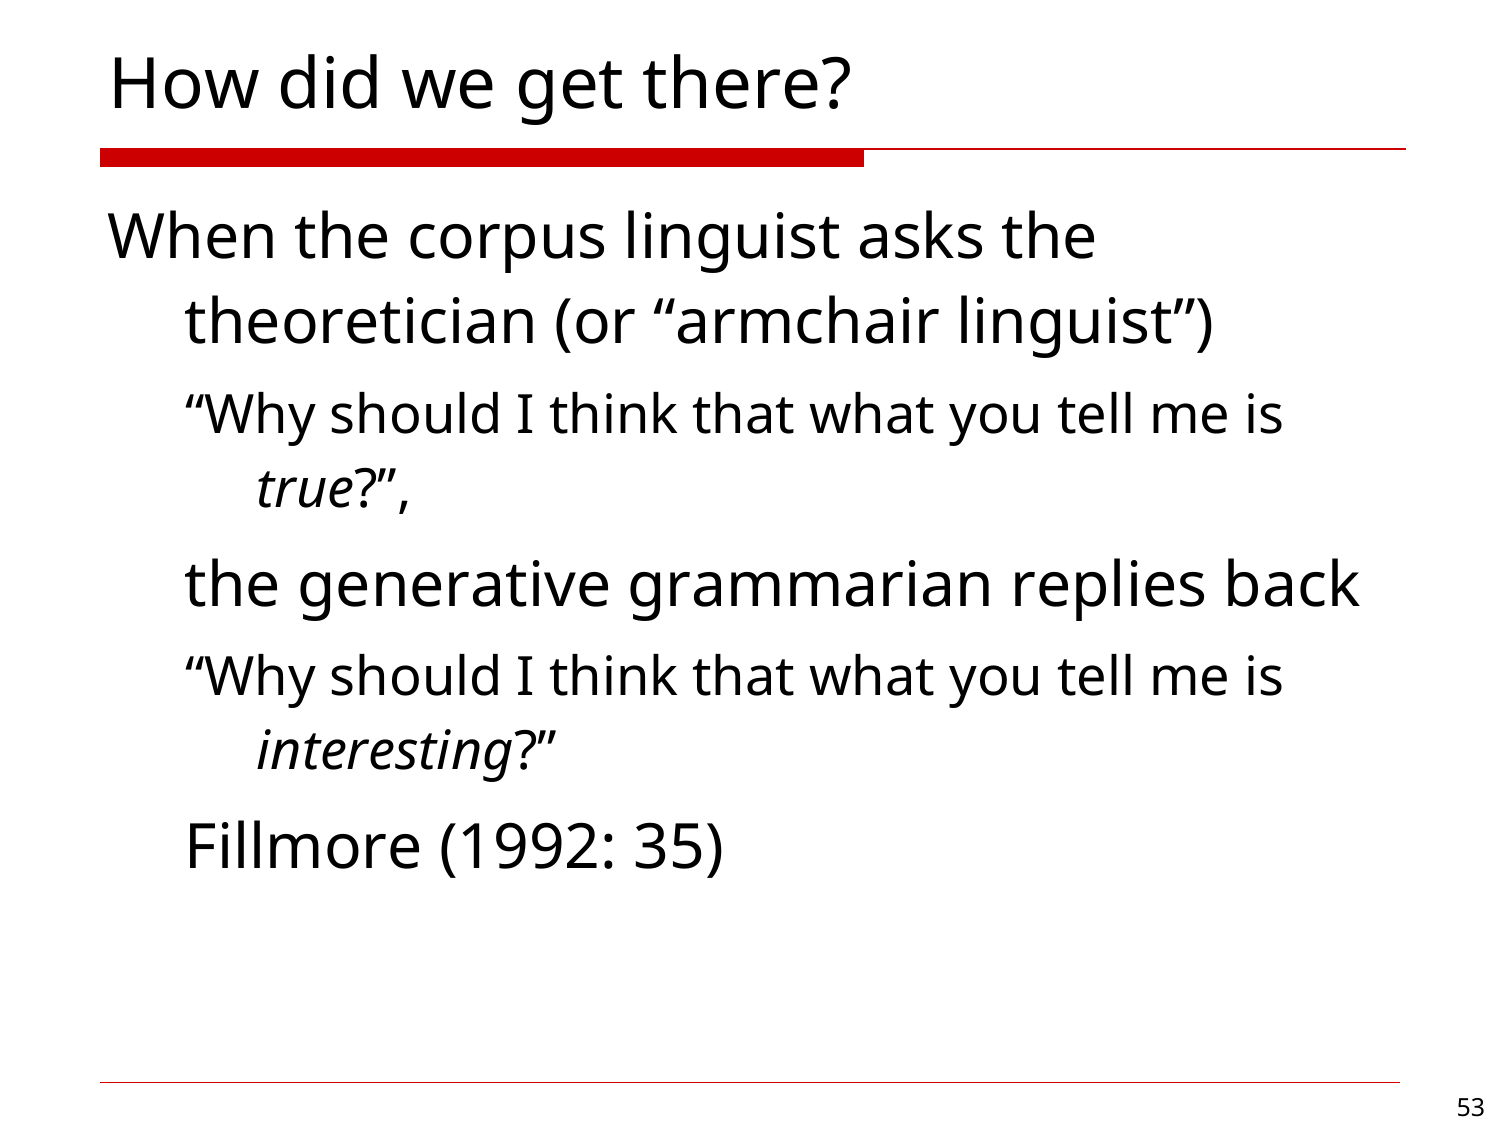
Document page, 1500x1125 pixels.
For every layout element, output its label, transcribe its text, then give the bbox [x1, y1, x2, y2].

list When the corpus linguist asks the theoretician (or “armchair linguist”) “Why should I think that what you tell me is true?”, the generative grammarian replies back “Why should I think that what you tell me is interesting?” Fillmore (1992: 35) [92, 184, 1406, 988]
title How did we get there? [94, 36, 1407, 138]
